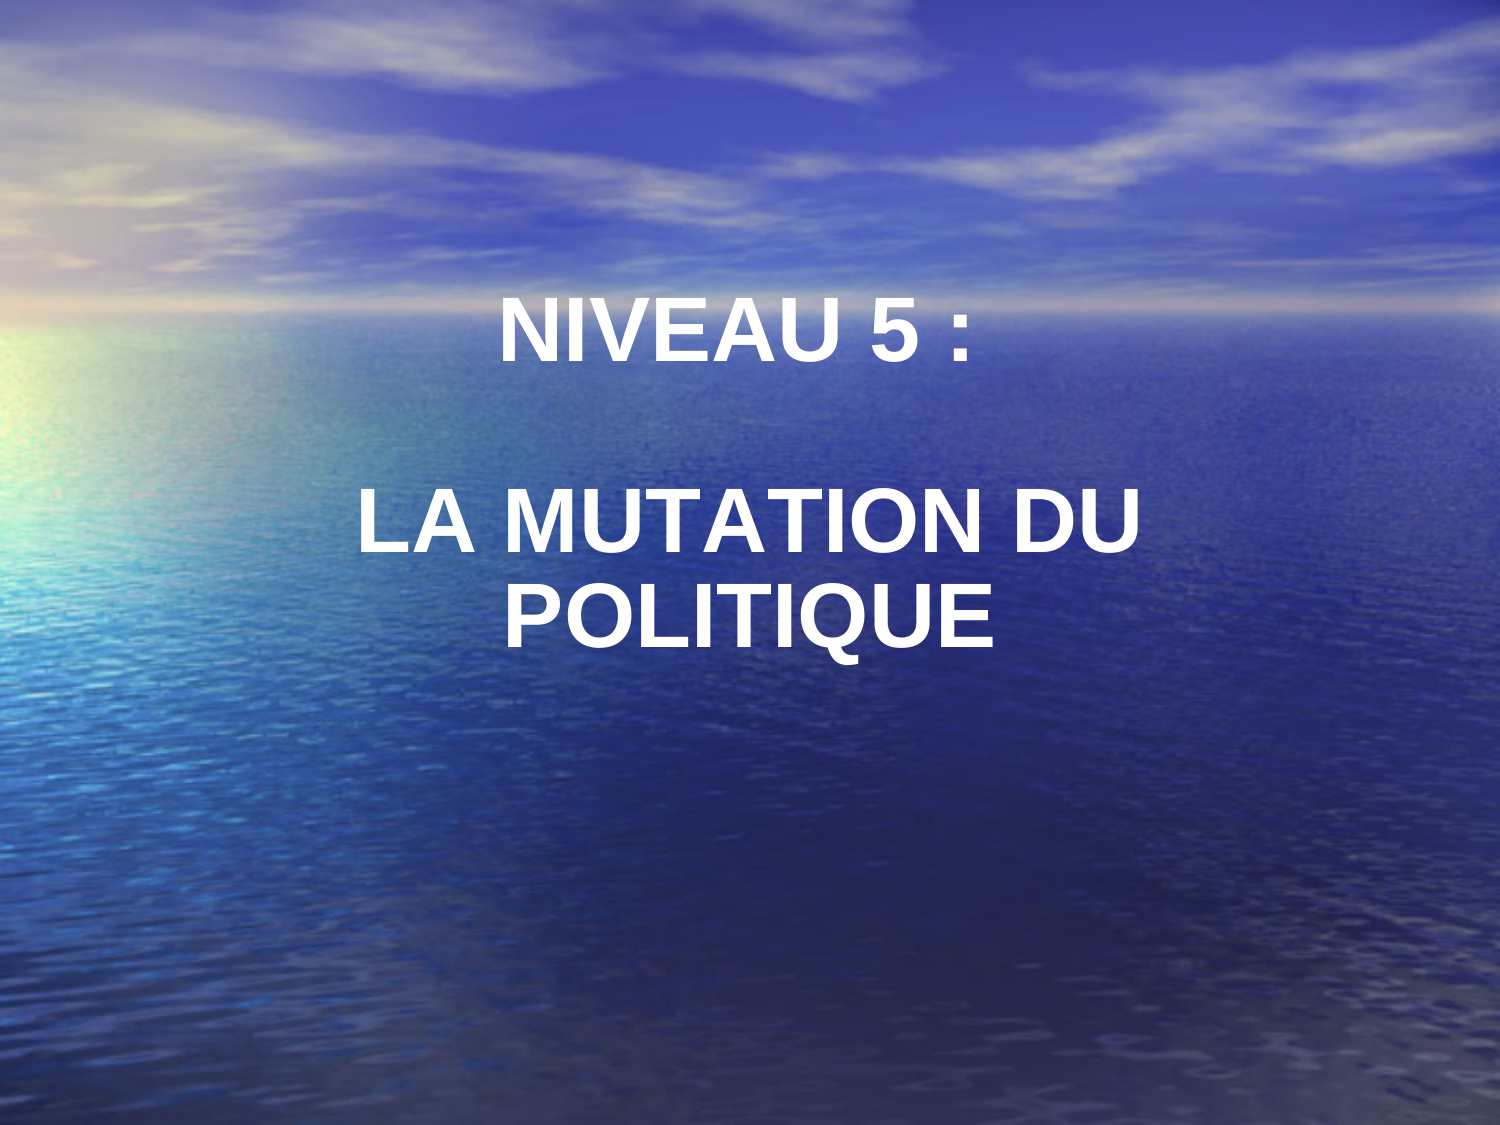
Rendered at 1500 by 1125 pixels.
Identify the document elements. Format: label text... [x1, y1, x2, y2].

picture [0, 0, 1500, 1125]
text_box NIVEAU 5 : LA MUTATION DU POLITIQUE [112, 265, 1388, 675]
